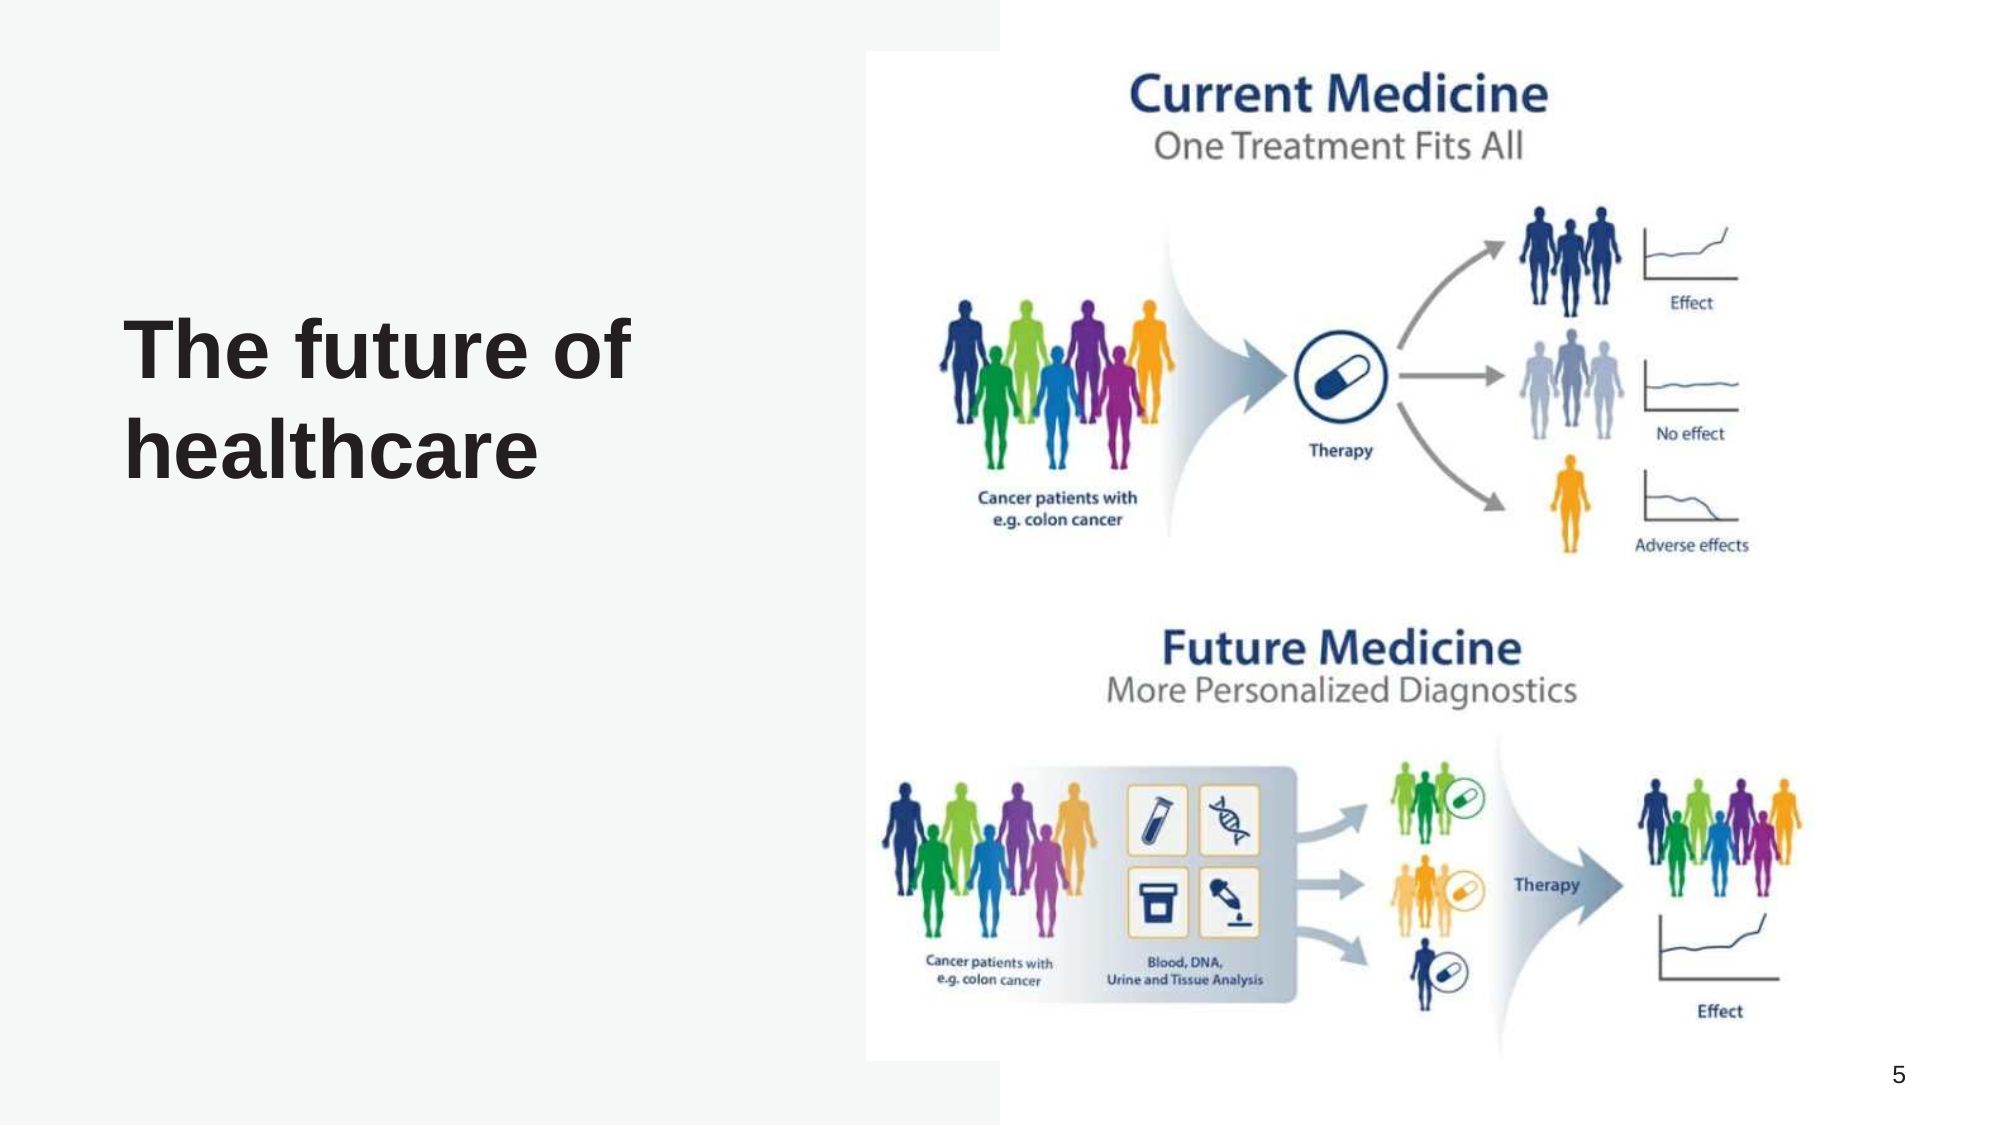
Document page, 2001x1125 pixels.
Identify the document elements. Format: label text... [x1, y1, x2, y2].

title The future of healthcare [108, 287, 744, 520]
picture [866, 51, 1815, 1061]
